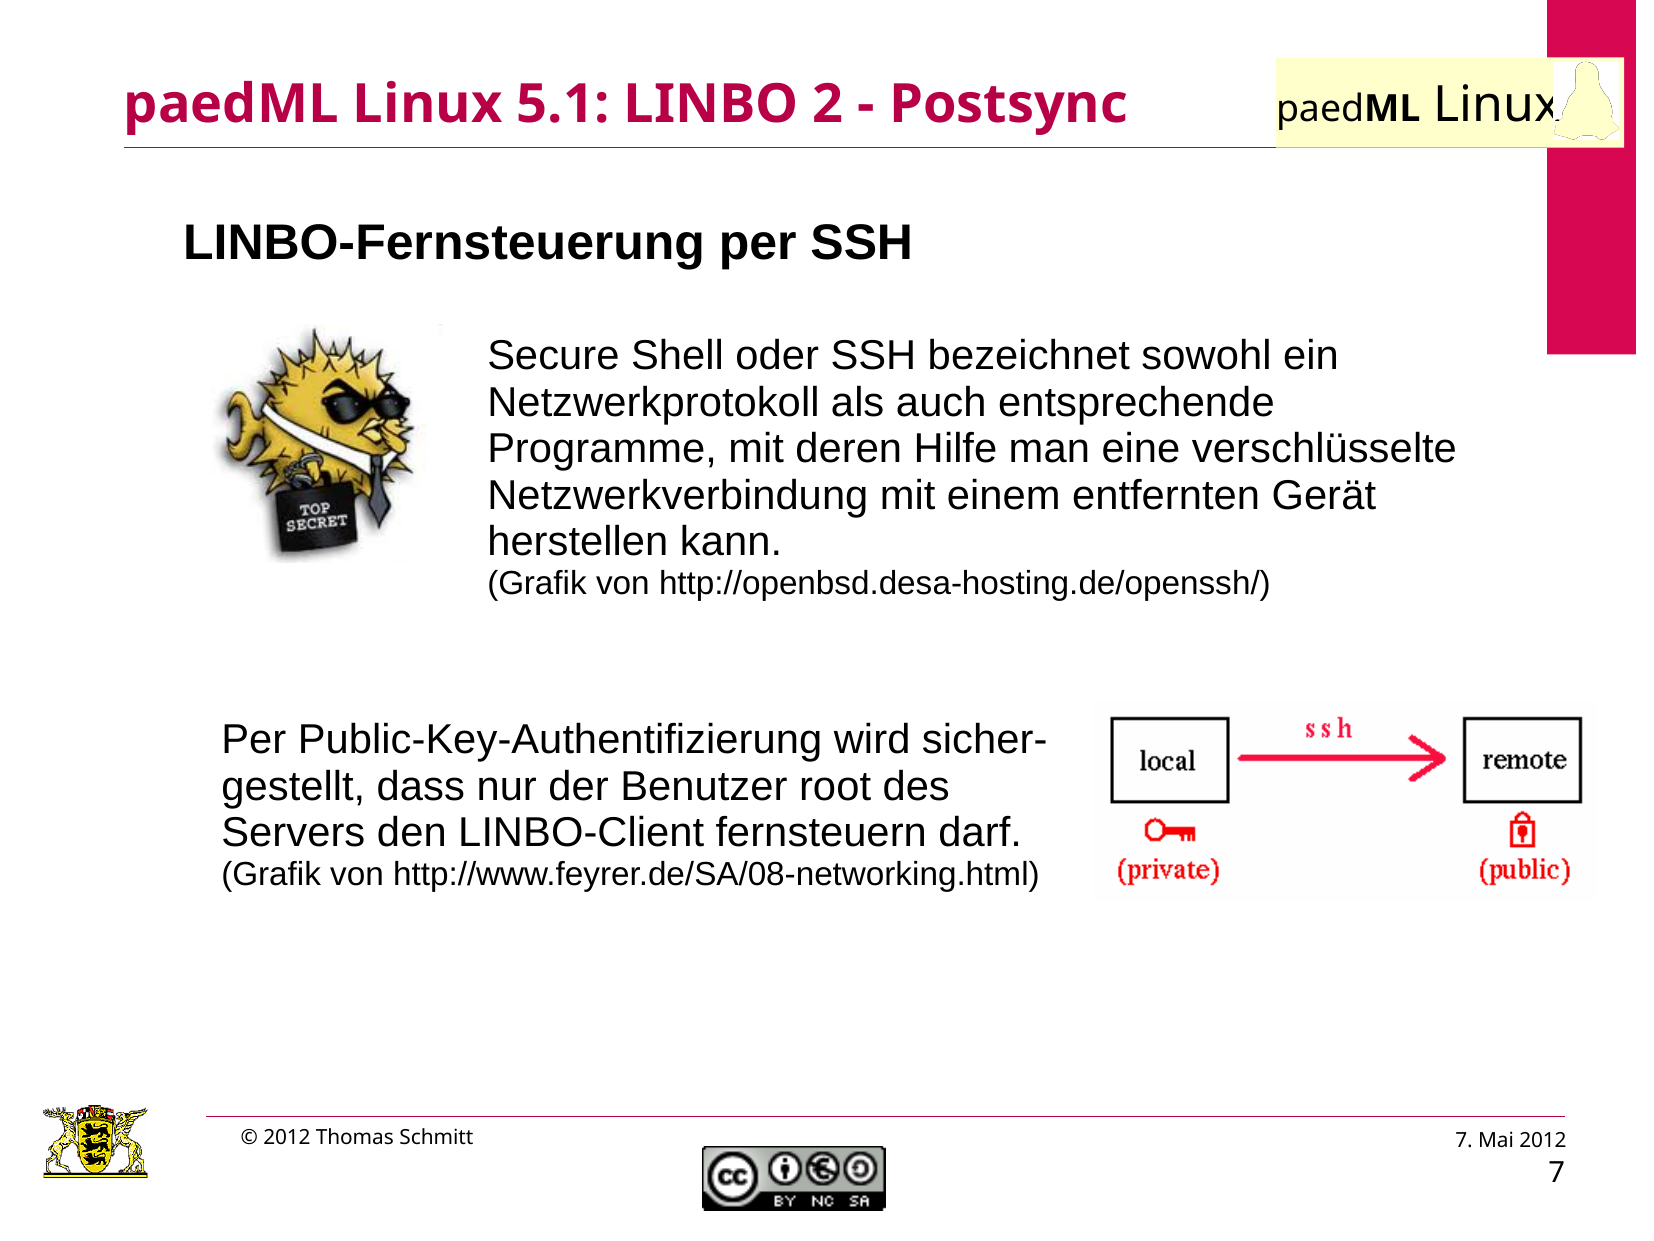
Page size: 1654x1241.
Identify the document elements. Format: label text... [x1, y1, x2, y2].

subtitle LINBO-Fernsteuerung per SSH [183, 214, 1388, 325]
picture [41, 1104, 148, 1180]
picture [702, 1146, 886, 1211]
title paedML Linux 5.1: LINBO 2 - Postsync [124, 69, 1300, 133]
text_box Secure Shell oder SSH bezeichnet sowohl ein Netzwerkprotokoll als auch entsprechende Programme, mit deren Hilfe man eine verschlüsselte Netzwerkverbindung mit einem entfernten Gerät herstellen kann. (Grafik von http://openbsd.desa-hosting.de/openssh/) [472, 324, 1506, 610]
picture [200, 324, 443, 563]
text_box Per Public-Key-Authentifizierung wird sicher-gestellt, dass nur der Benutzer root des Servers den LINBO-Client fernsteuern darf. (Grafik von http://www.feyrer.de/SA/08-networking.html) [206, 708, 1063, 900]
picture [1092, 700, 1598, 901]
